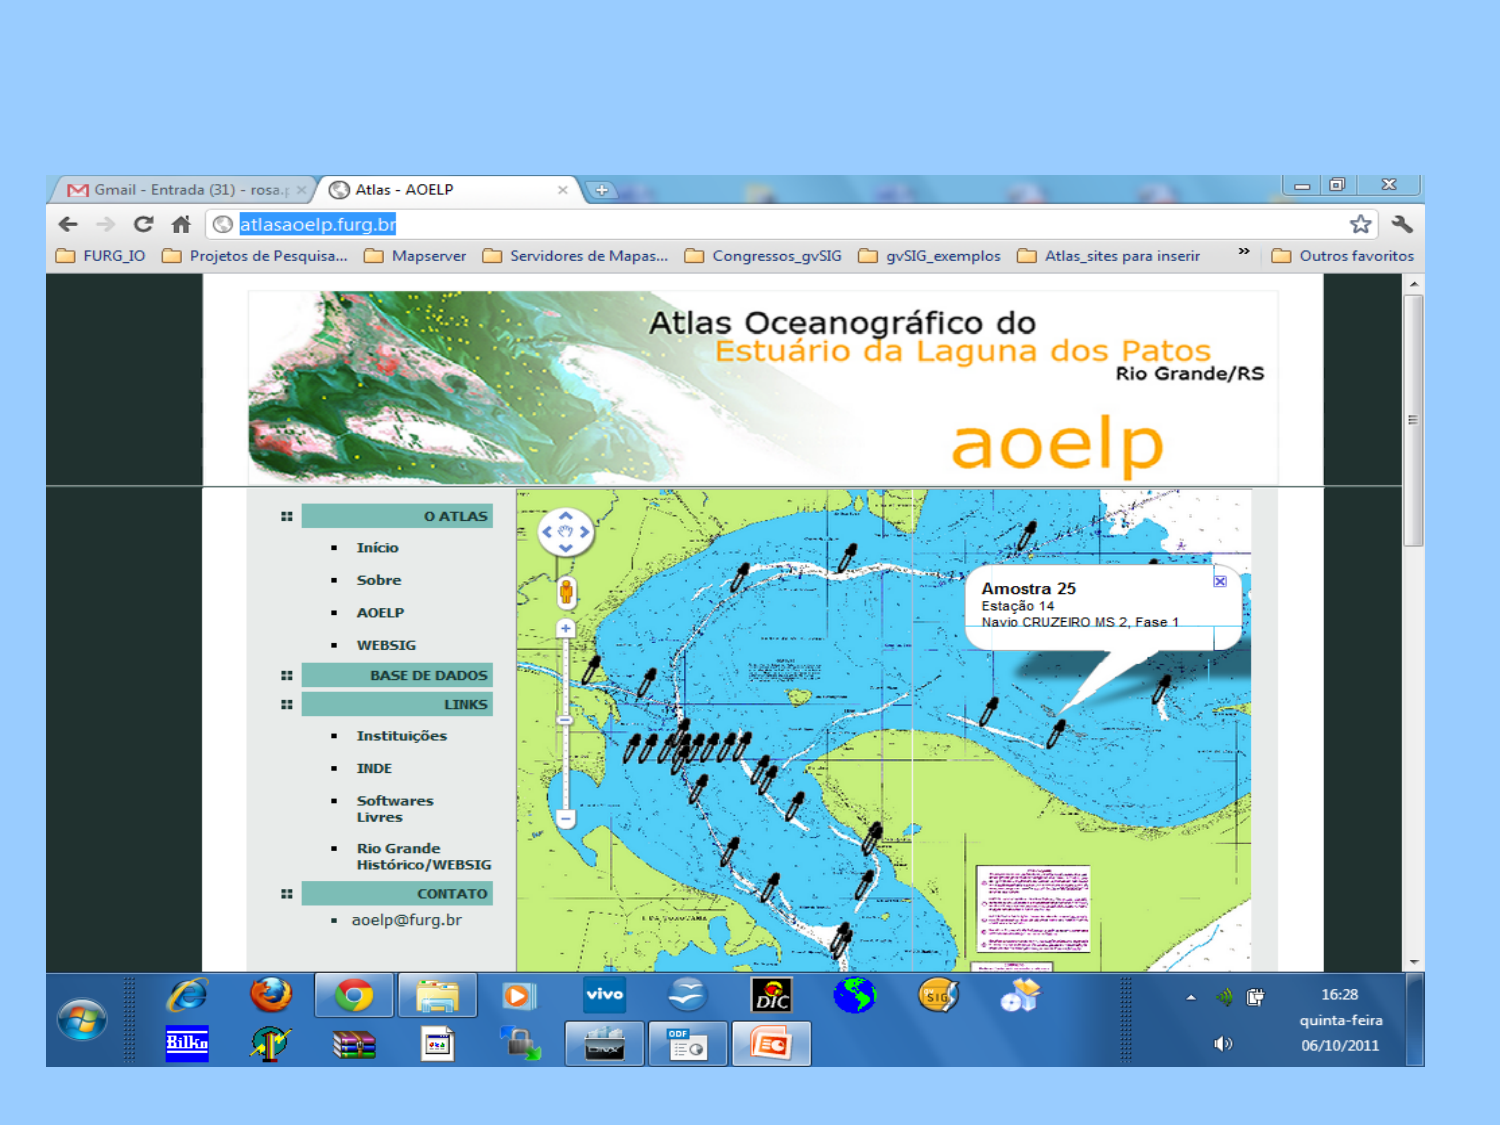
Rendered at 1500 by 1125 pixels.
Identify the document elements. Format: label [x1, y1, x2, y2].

picture [46, 175, 1425, 1067]
